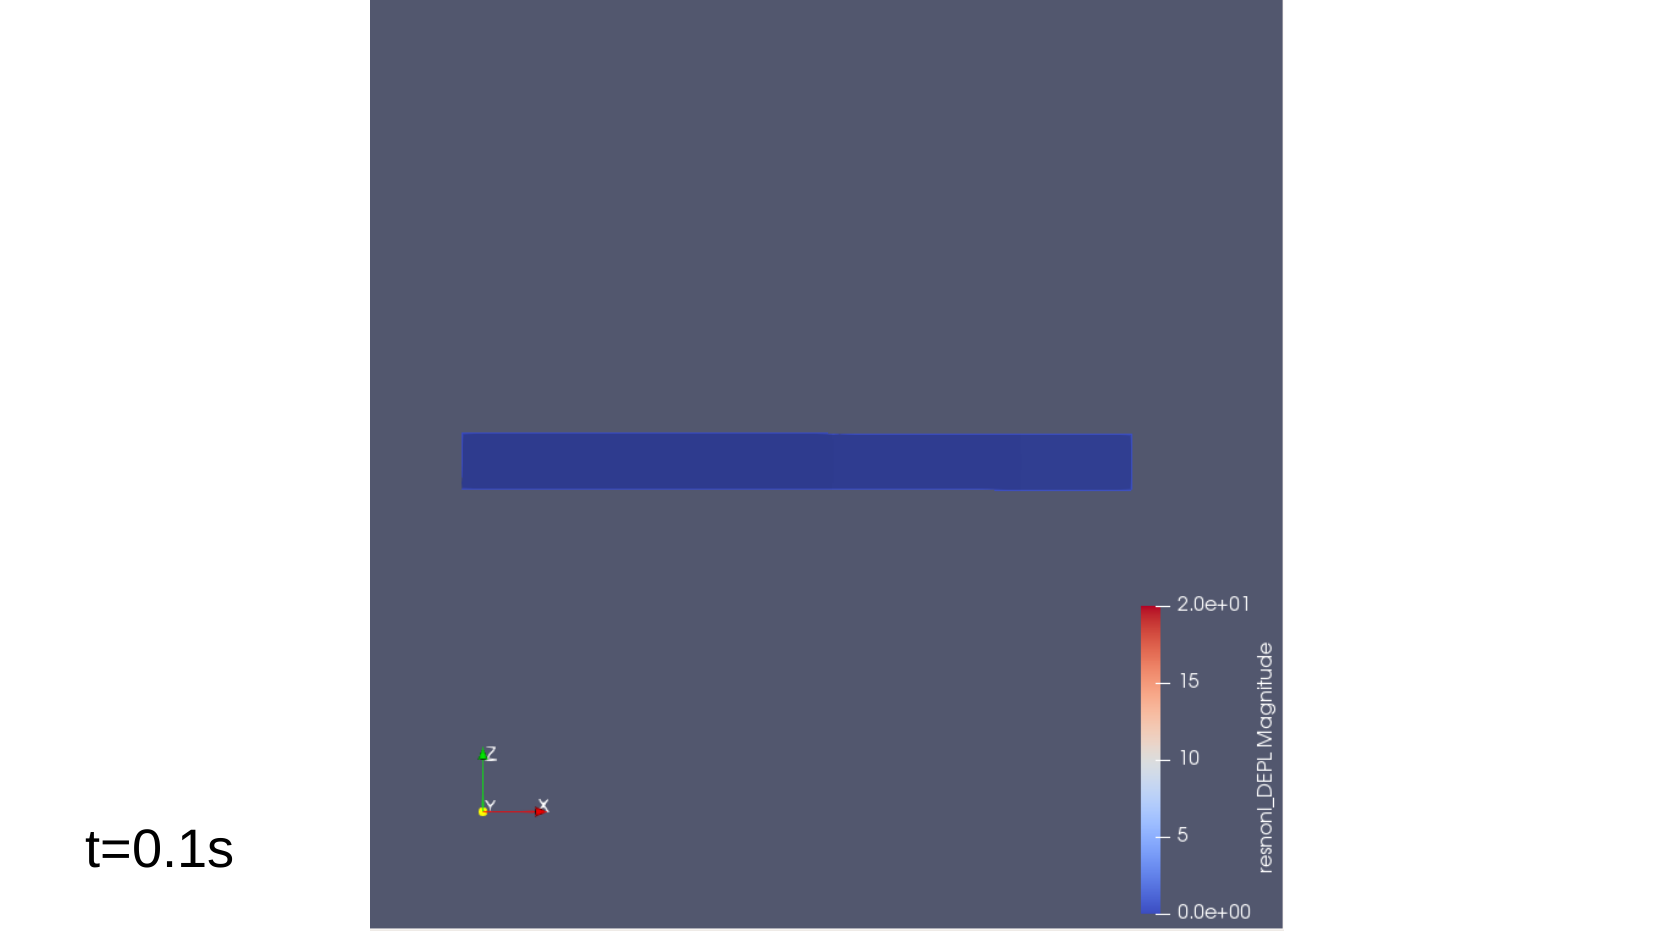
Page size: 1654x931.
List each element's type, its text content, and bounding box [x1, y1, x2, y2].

picture [370, 0, 1284, 931]
text_box t=0.1s [70, 810, 355, 910]
